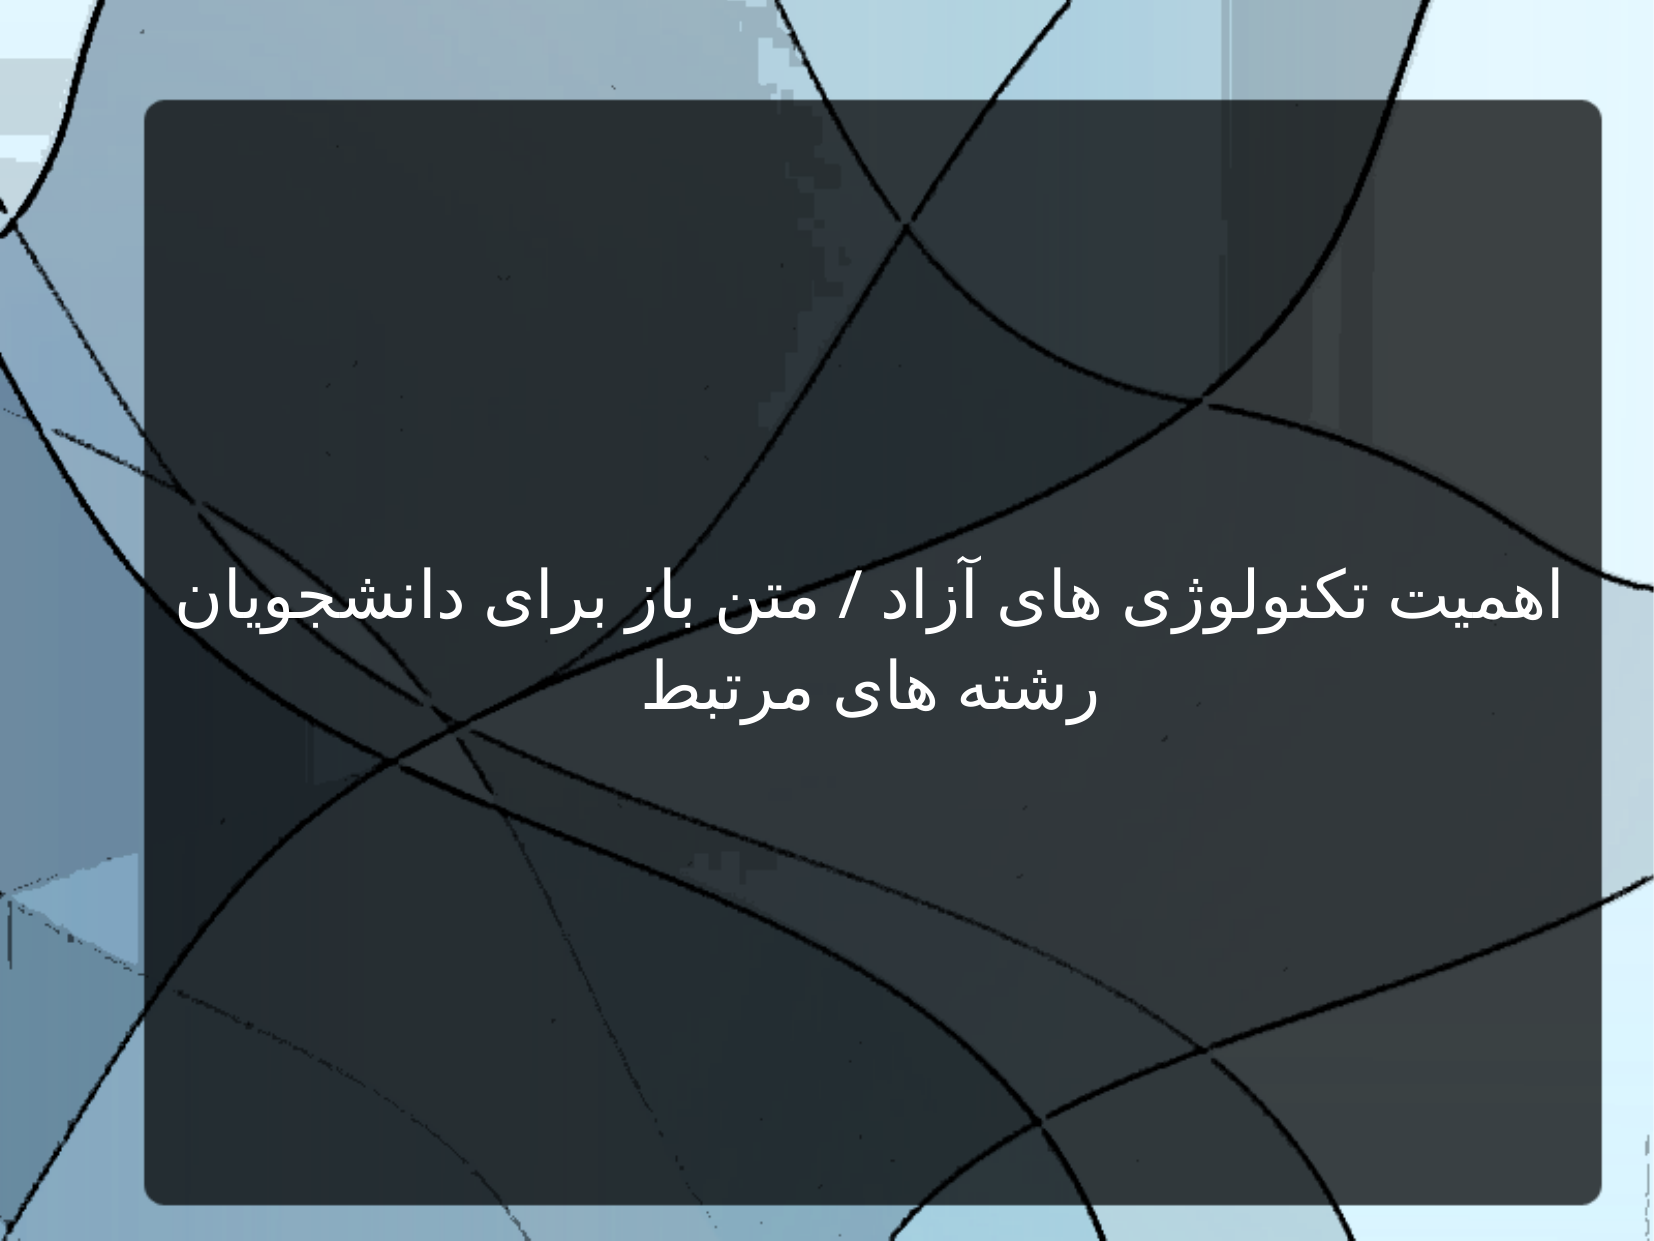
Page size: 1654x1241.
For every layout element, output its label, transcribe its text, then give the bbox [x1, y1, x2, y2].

subtitle اهمیت تکنولوژی های آزاد / متن باز برای دانشجویان رشته های مرتبط [159, 115, 1583, 1161]
picture [0, 0, 1654, 1241]
